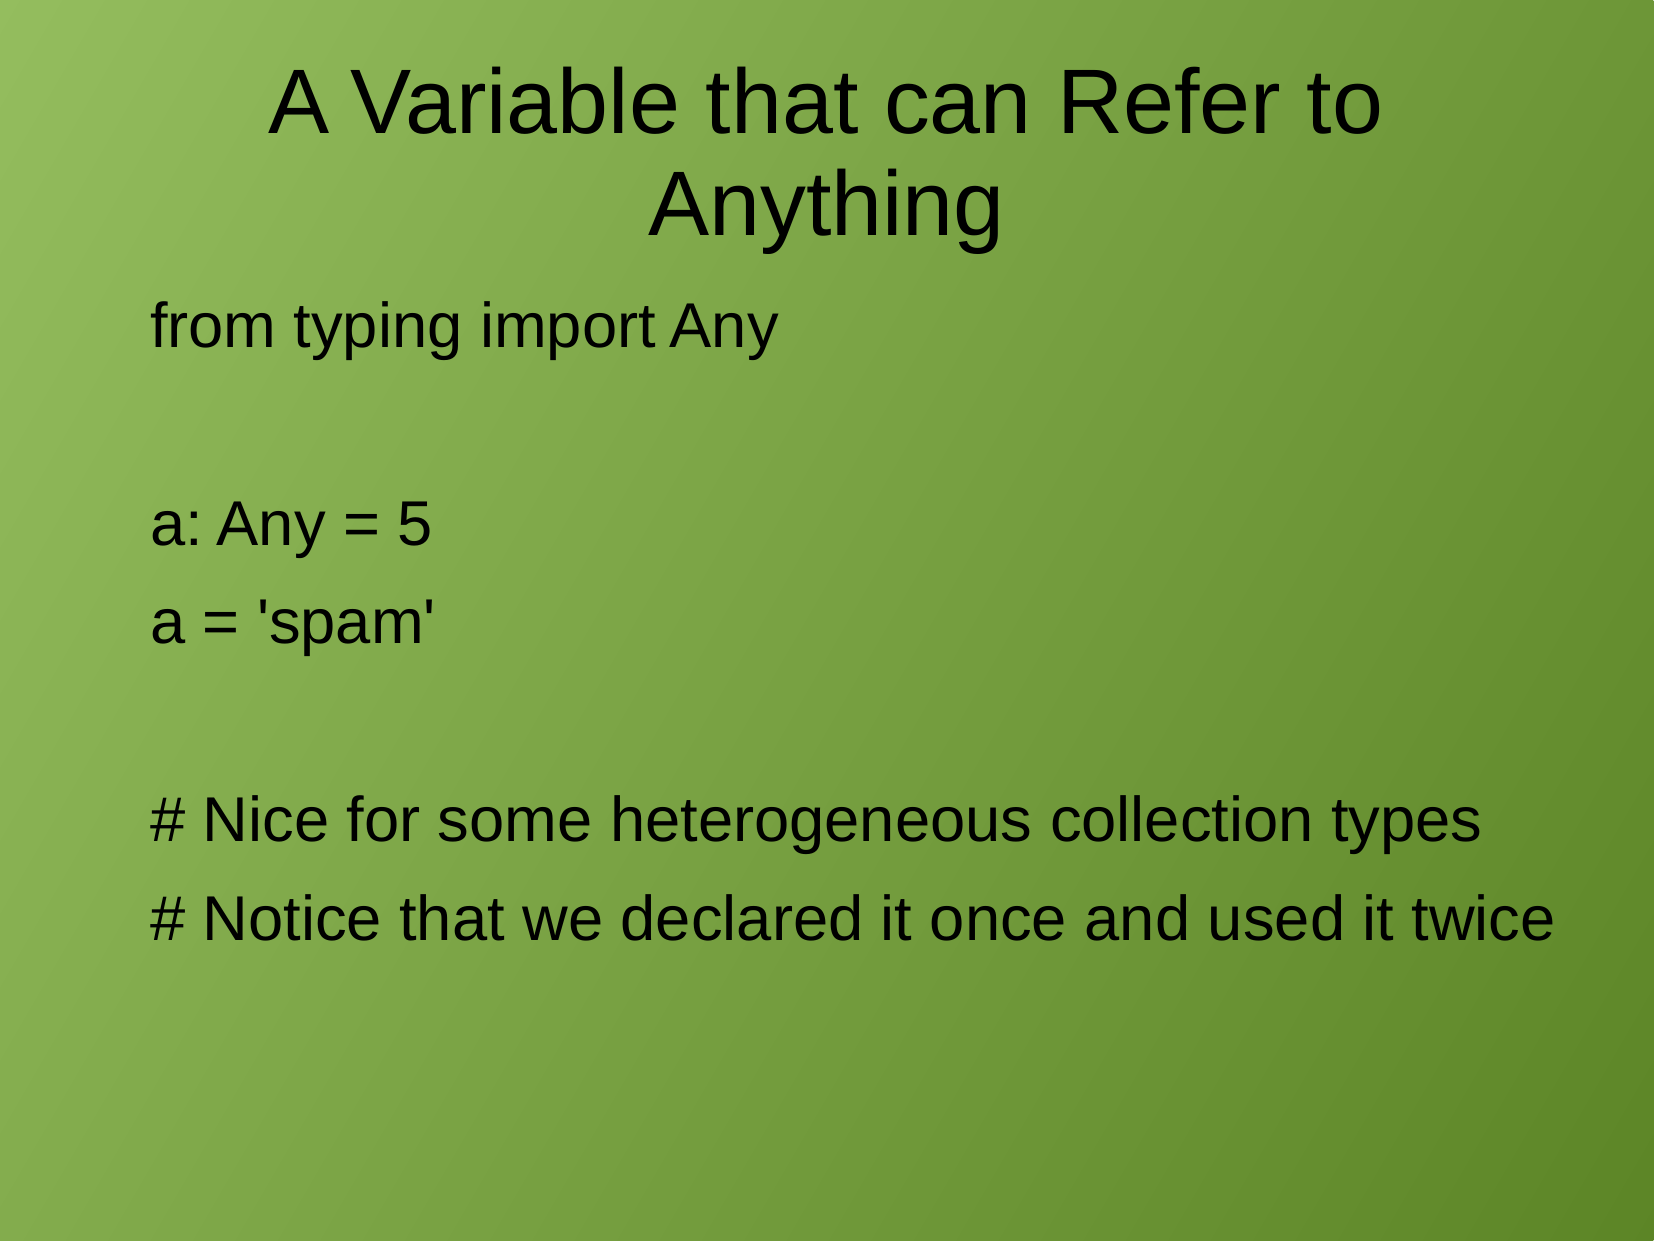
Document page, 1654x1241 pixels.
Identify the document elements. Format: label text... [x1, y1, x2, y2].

text_box [82, 290, 1571, 1010]
title A Variable that can Refer to Anything [82, 49, 1571, 257]
